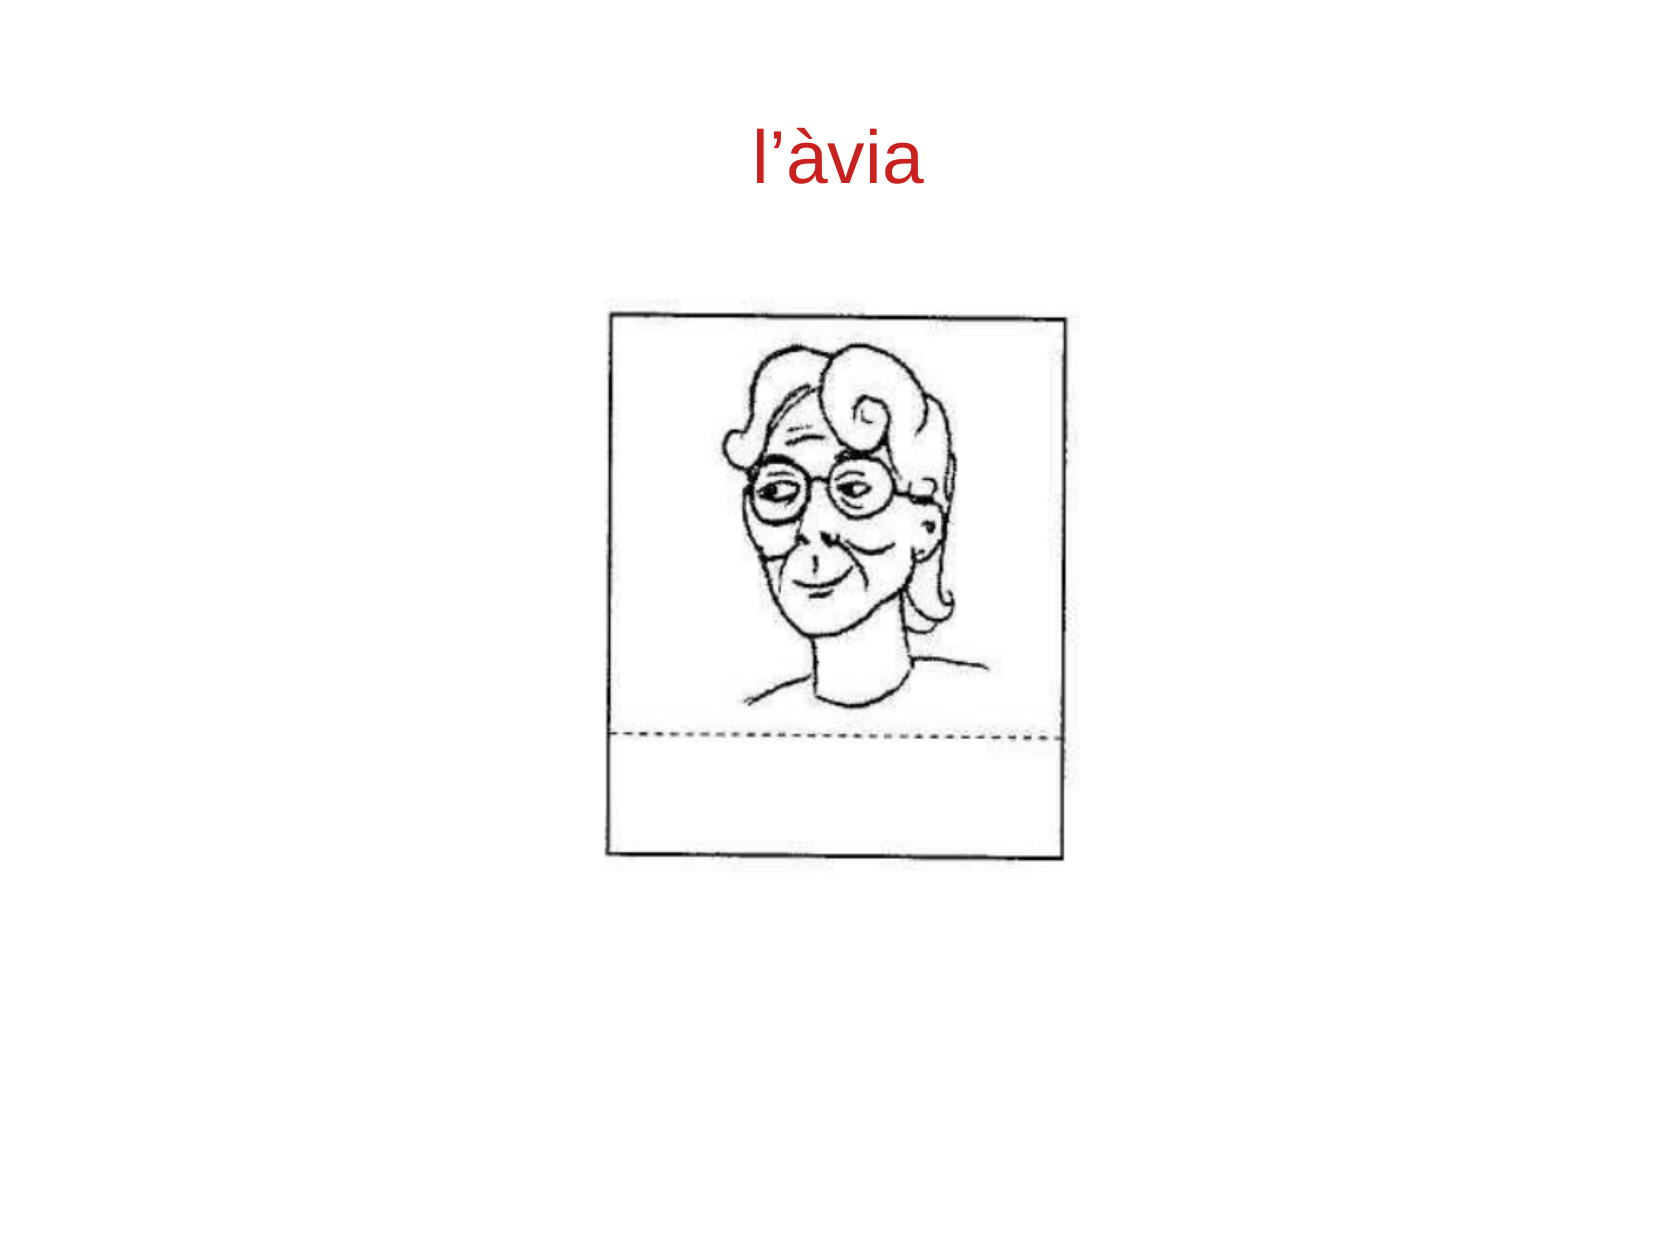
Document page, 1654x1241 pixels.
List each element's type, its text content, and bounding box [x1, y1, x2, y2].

picture [581, 291, 1094, 873]
text_box l’àvia [389, 82, 1288, 225]
